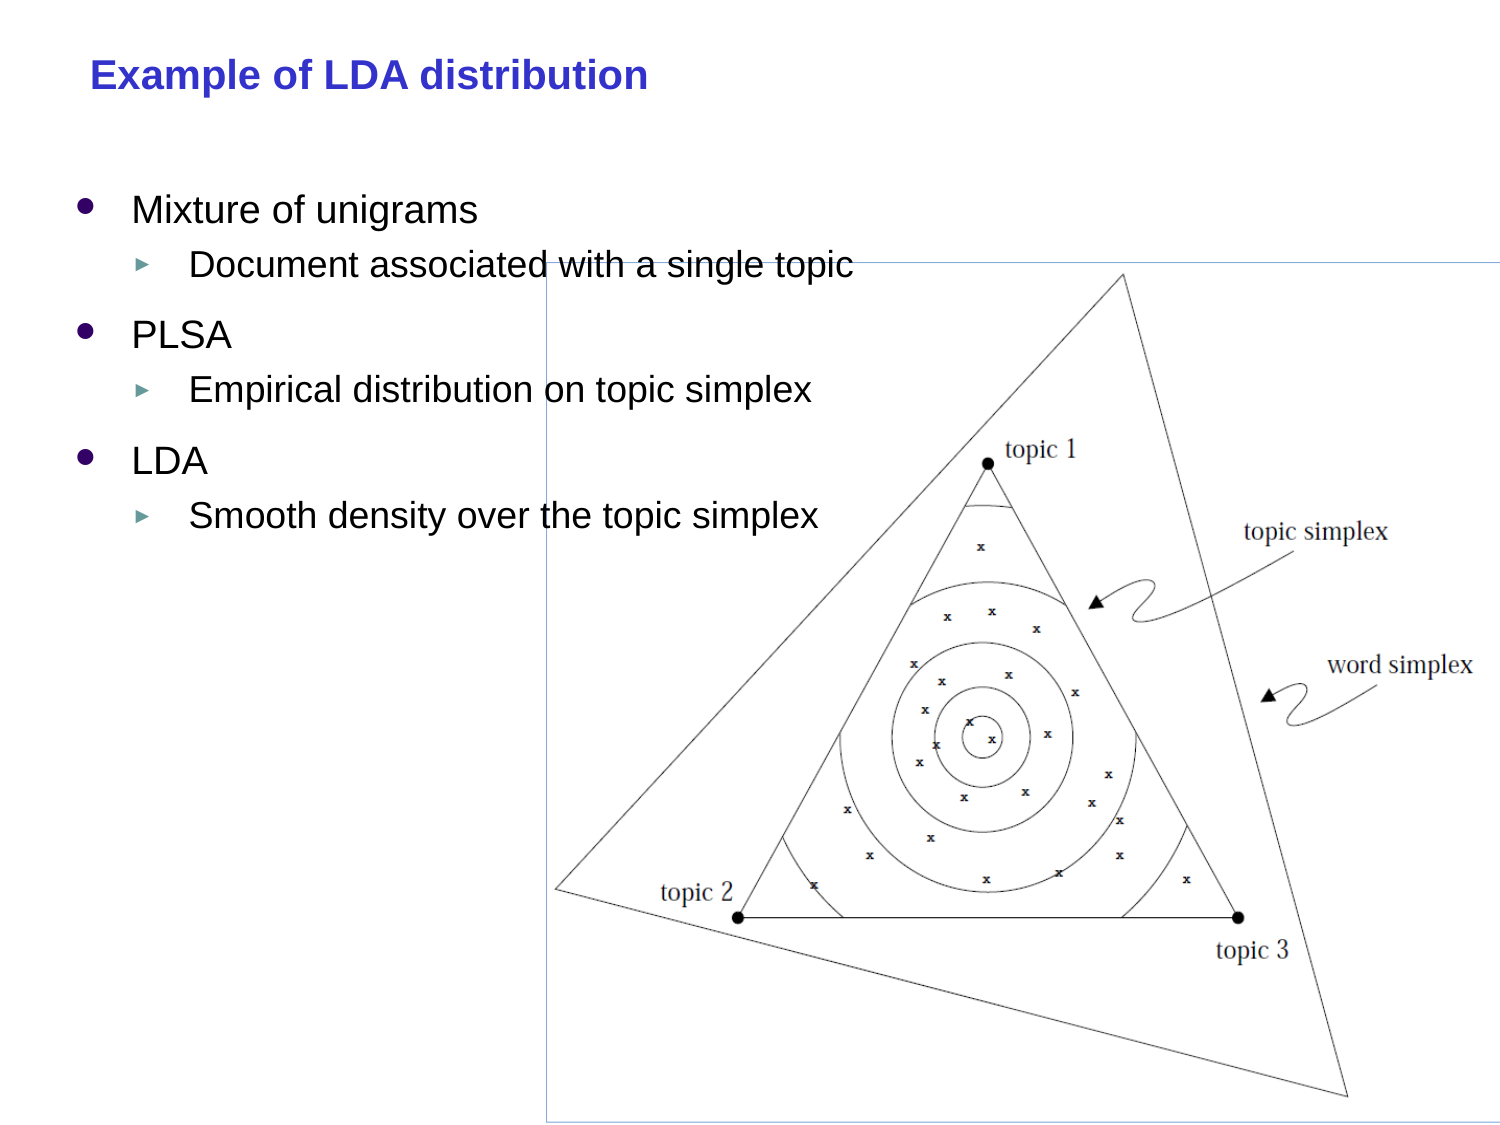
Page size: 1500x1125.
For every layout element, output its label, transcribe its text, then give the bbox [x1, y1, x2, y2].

list Mixture of unigrams Document associated with a single topic PLSA Empirical distribution on topic simplex LDA Smooth density over the topic simplex [75, 187, 1425, 1088]
title Example of LDA distribution [75, 37, 1426, 113]
picture [546, 262, 1500, 1125]
